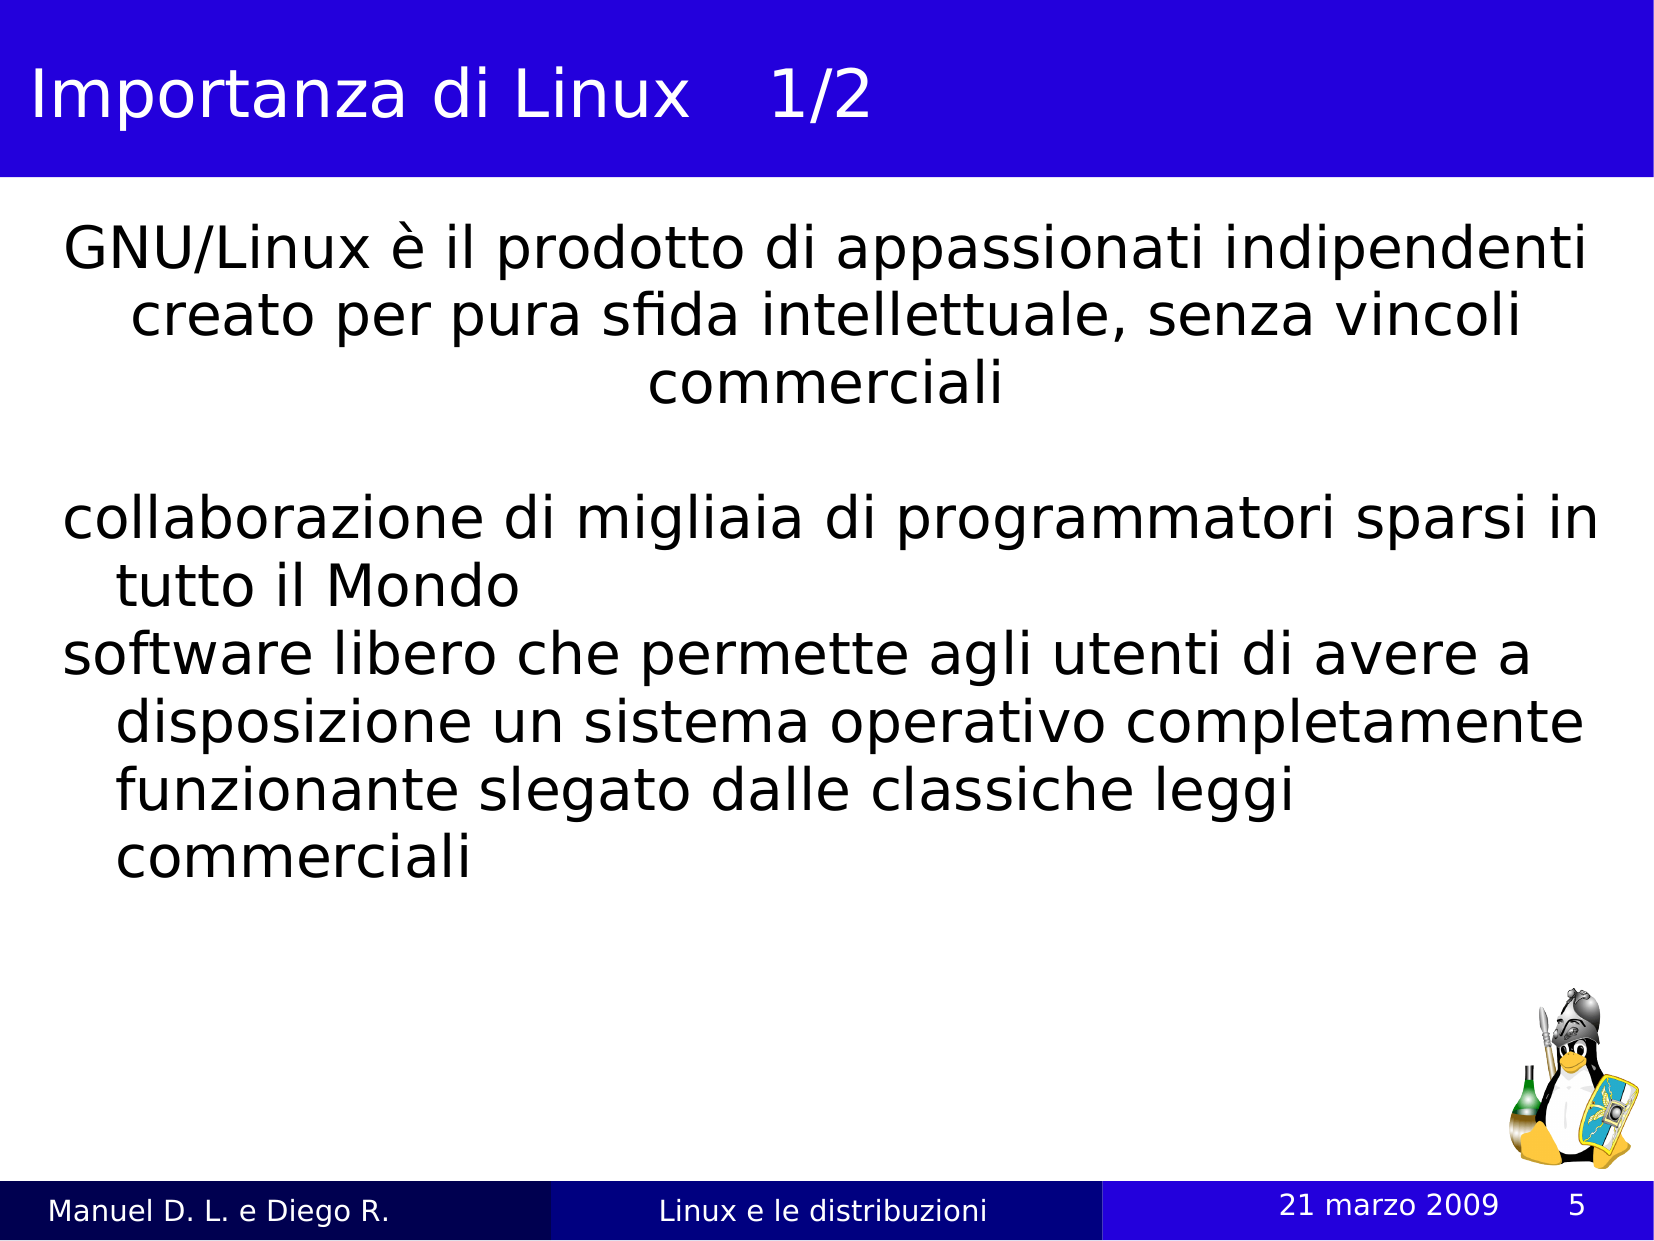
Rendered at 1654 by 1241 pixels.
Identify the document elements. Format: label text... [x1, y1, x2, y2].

picture [1509, 988, 1639, 1169]
text_box GNU/Linux è il prodotto di appassionati indipendenti creato per pura sfida intellettuale, senza vincoli commerciali collaborazione di migliaia di programmatori sparsi in tutto il Mondo software libero che permette agli utenti di avere a disposizione un sistema operativo completamente funzionante slegato dalle classiche leggi commerciali [29, 206, 1625, 899]
title Importanza di Linux 1/2 [29, 0, 1518, 191]
